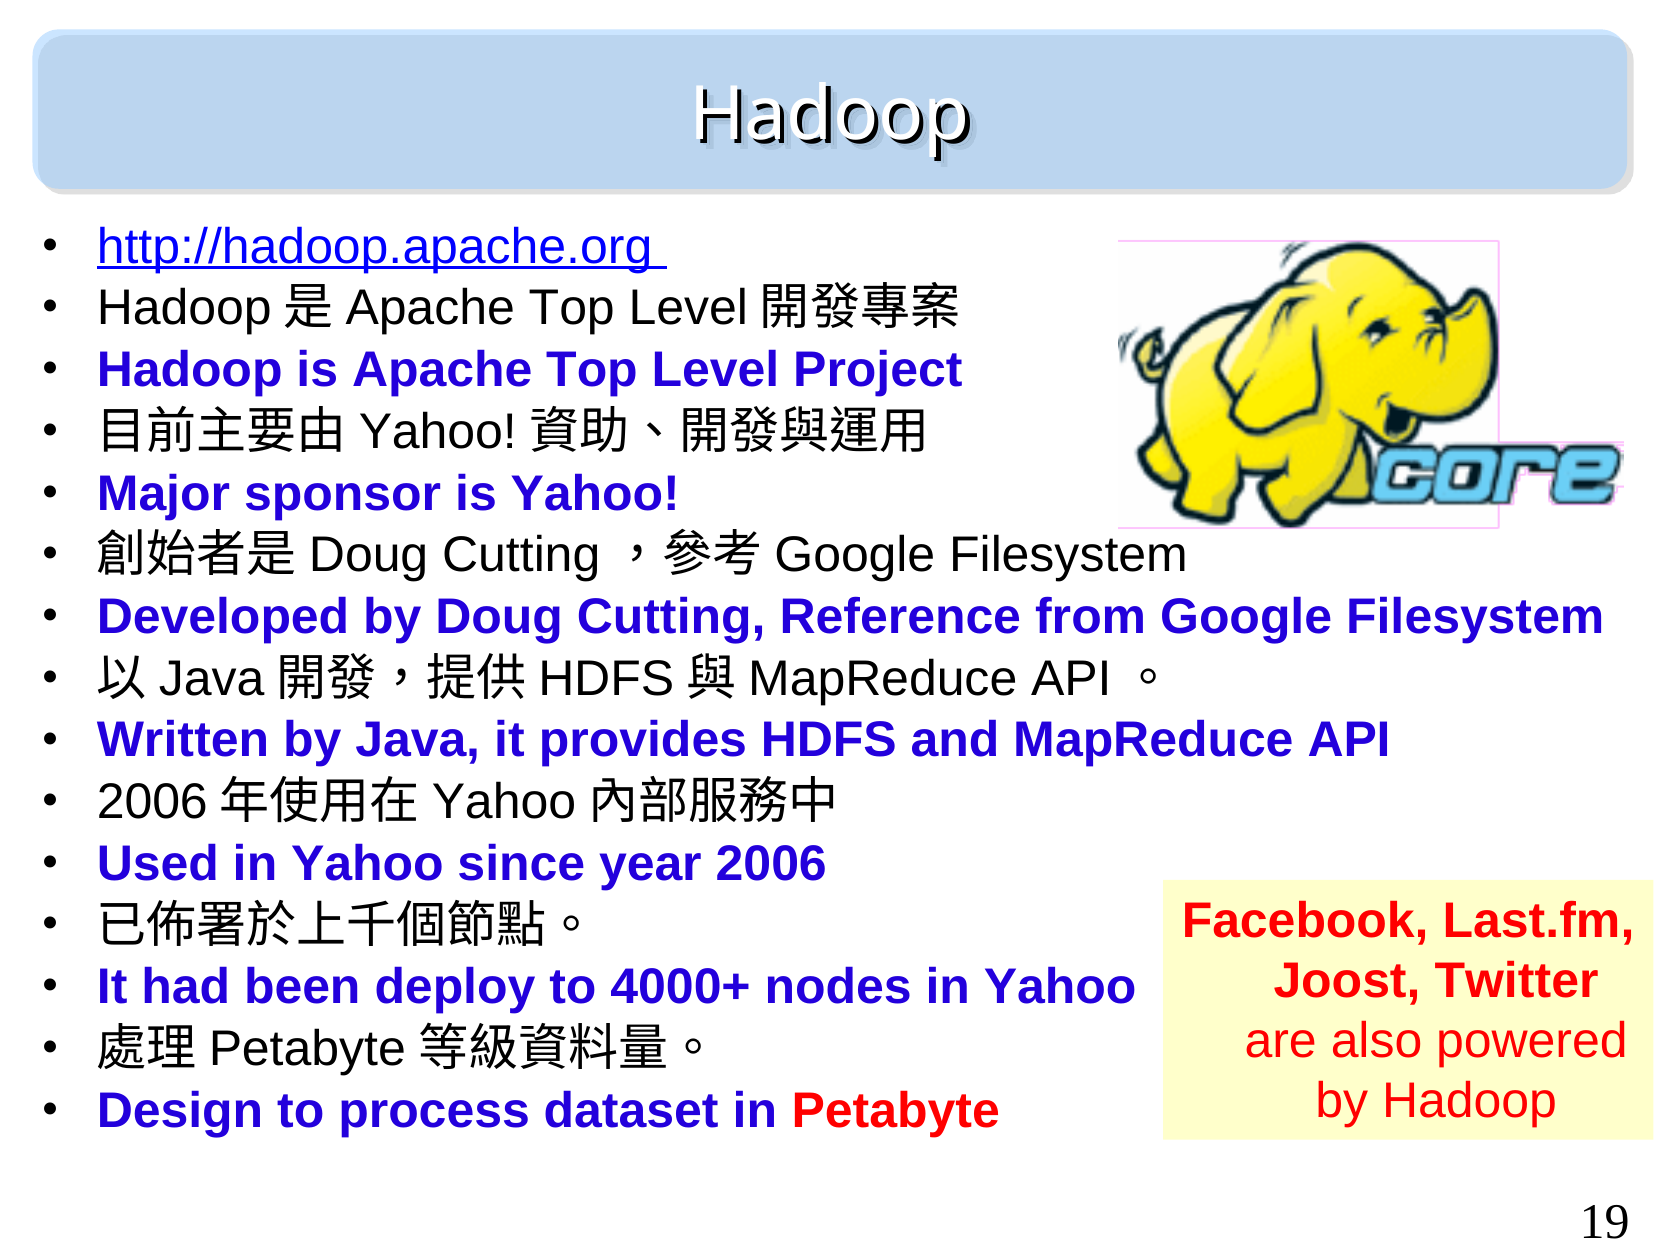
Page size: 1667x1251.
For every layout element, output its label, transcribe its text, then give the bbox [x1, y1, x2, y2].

picture [1118, 236, 1624, 532]
text_box Hadoop [32, 29, 1628, 189]
text_box http://hadoop.apache.org Hadoop是Apache Top Level開發專案 Hadoop is Apache Top Level Project 目前主要由Yahoo!資助、開發與運用 Major sponsor is Yahoo! 創始者是Doug Cutting，參考Google Filesystem Developed by Doug Cutting, Reference from Google Filesystem 以Java開發，提供HDFS與MapReduce API。 Written by Java, it provides HDFS and MapReduce API 2006年使用在Yahoo內部服務中 Used in Yahoo since year 2006 已佈署於上千個節點。 It had been deploy to 4000+ nodes in Yahoo 處理Petabyte等級資料量。 Design to process dataset in Petabyte [41, 214, 1607, 1221]
text_box Facebook, Last.fm, Joost, Twitter are also powered by Hadoop [1163, 879, 1654, 1140]
